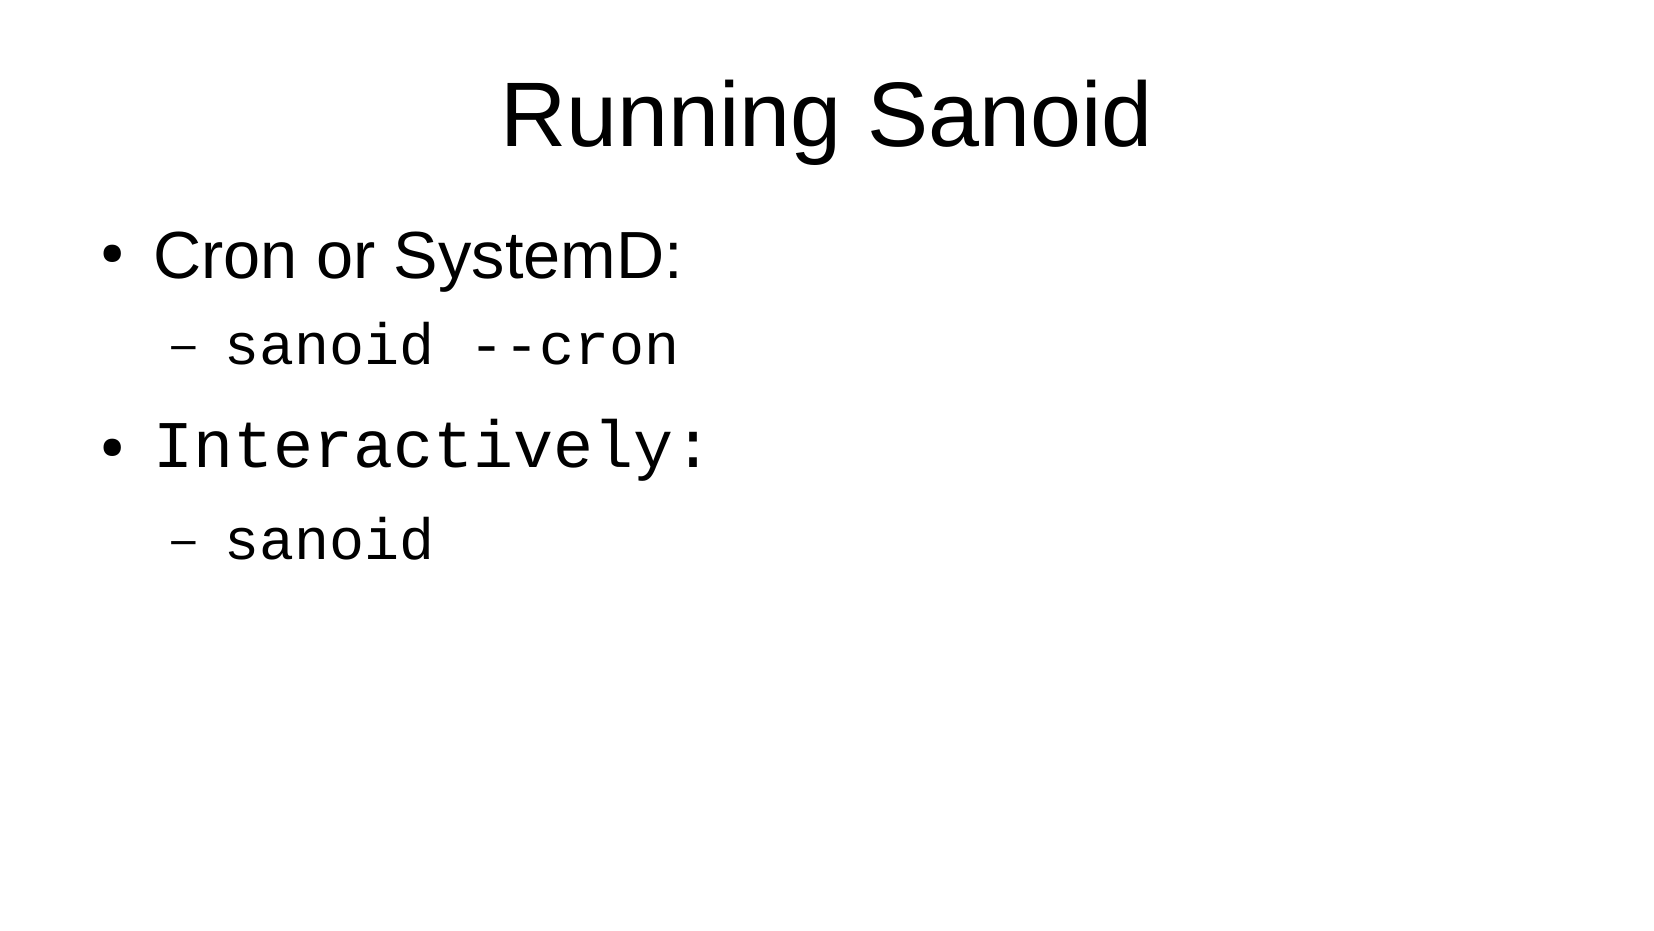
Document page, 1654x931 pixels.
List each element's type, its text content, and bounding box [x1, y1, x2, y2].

title Running Sanoid [82, 37, 1571, 193]
list Cron or SystemD: sanoid --cron Interactively: sanoid [82, 217, 1571, 758]
